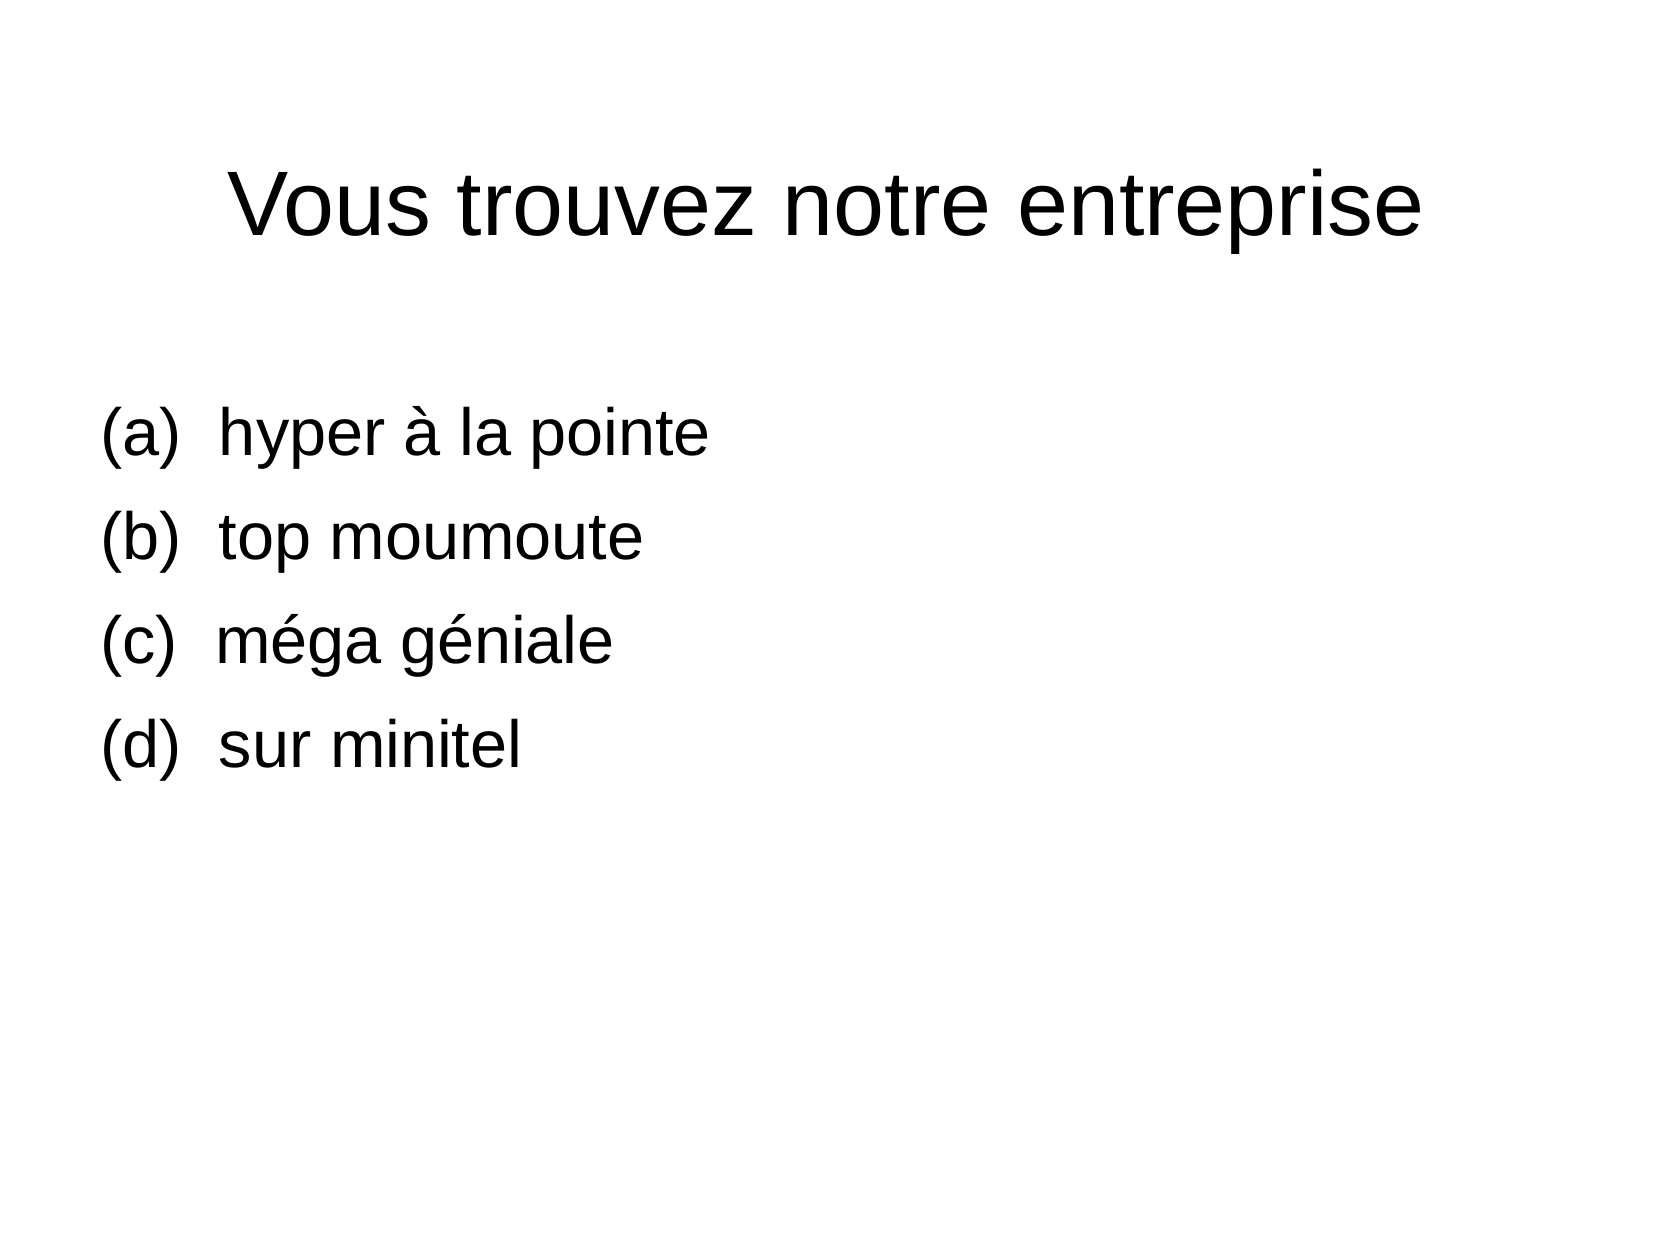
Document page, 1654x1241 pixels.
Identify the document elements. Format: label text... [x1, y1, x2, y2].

title Vous trouvez notre entreprise [82, 49, 1571, 257]
list hyper à la pointe top moumoute méga géniale sur minitel [82, 290, 1571, 1109]
